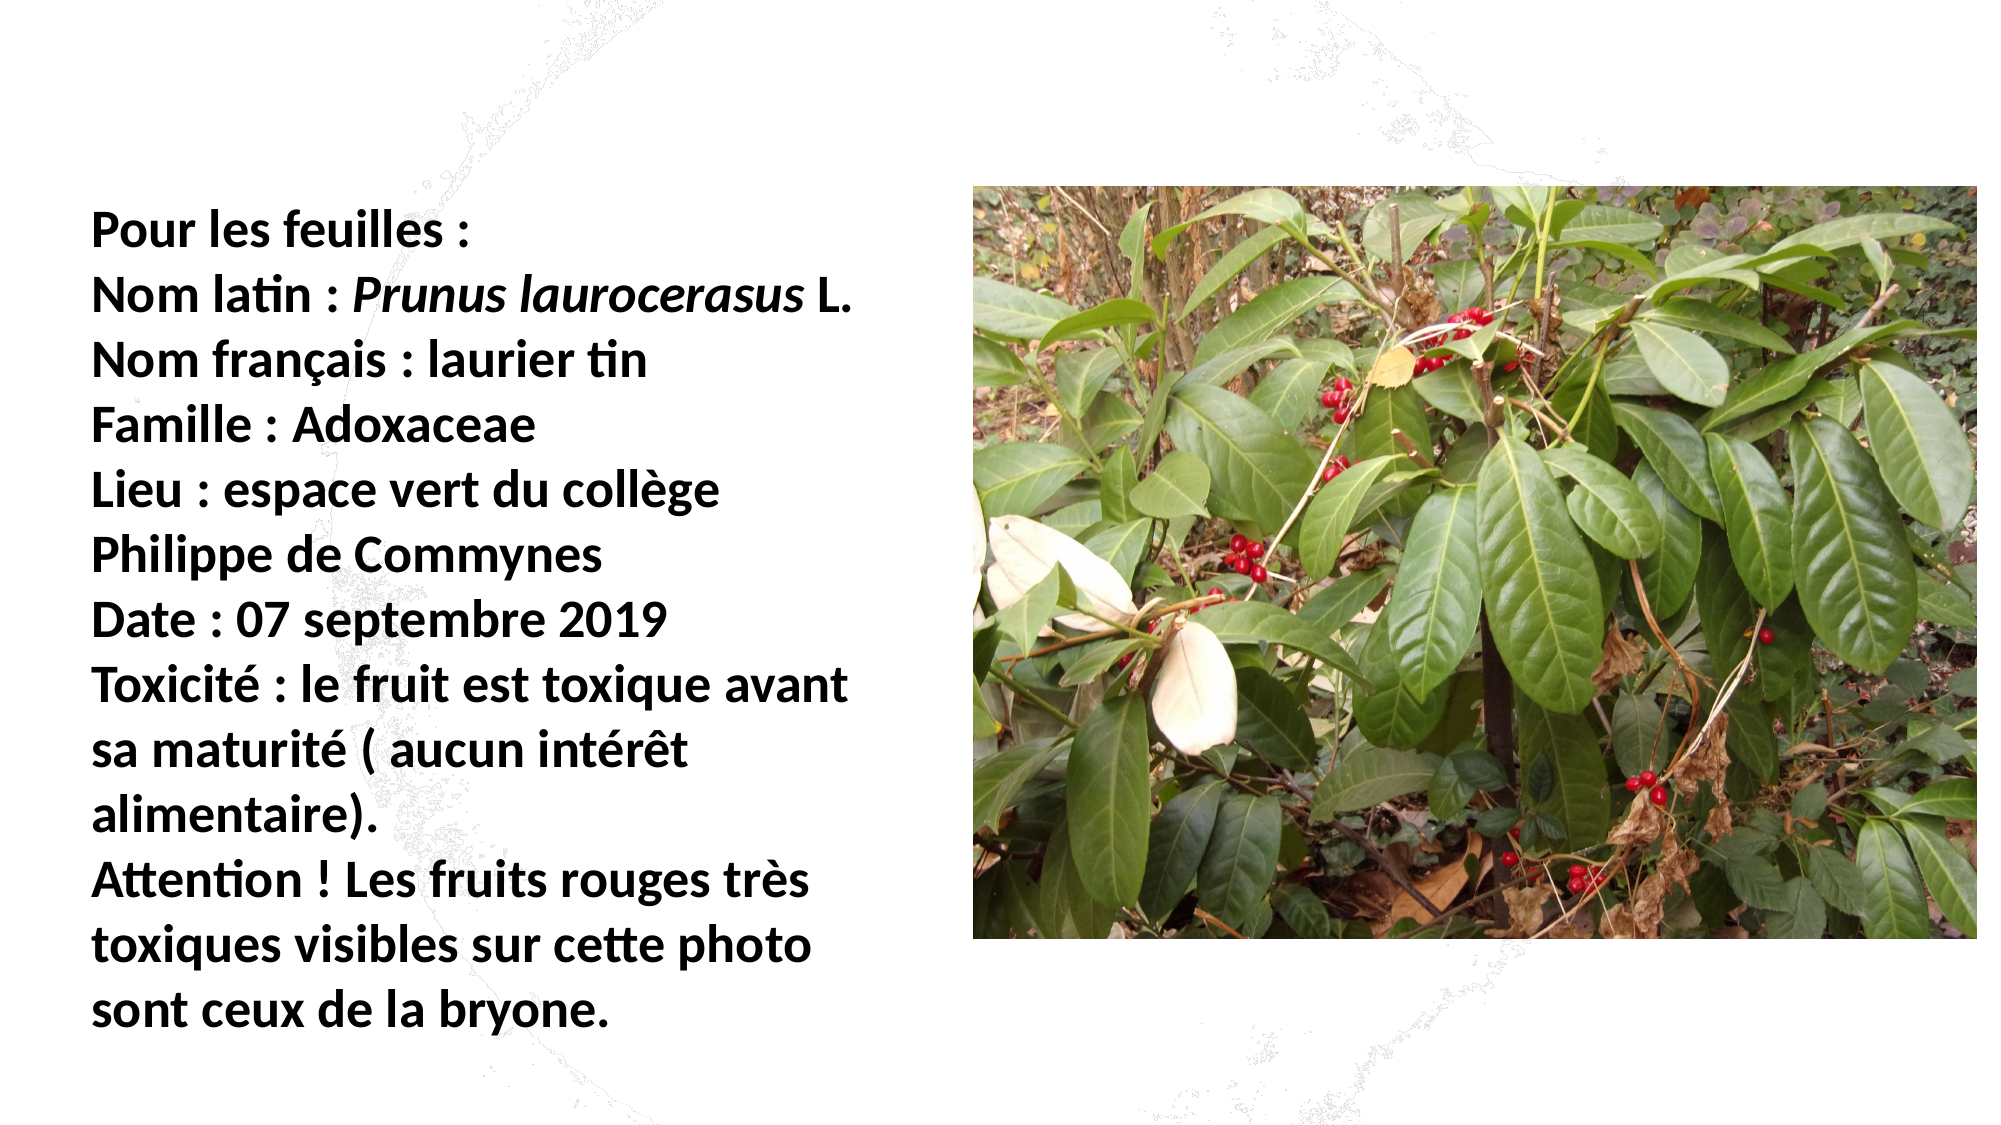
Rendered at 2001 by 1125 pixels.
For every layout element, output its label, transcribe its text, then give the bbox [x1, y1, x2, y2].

picture [0, 0, 2000, 1125]
text_box Pour les feuilles : Nom latin : Prunus laurocerasus L. Nom français : laurier tin Famille : Adoxaceae Lieu : espace vert du collège Philippe de Commynes Date : 07 septembre 2019 Toxicité : le fruit est toxique avant sa maturité ( aucun intérêt alimentaire). Attention ! Les fruits rouges très toxiques visibles sur cette photo sont ceux de la bryone. [76, 186, 897, 1091]
